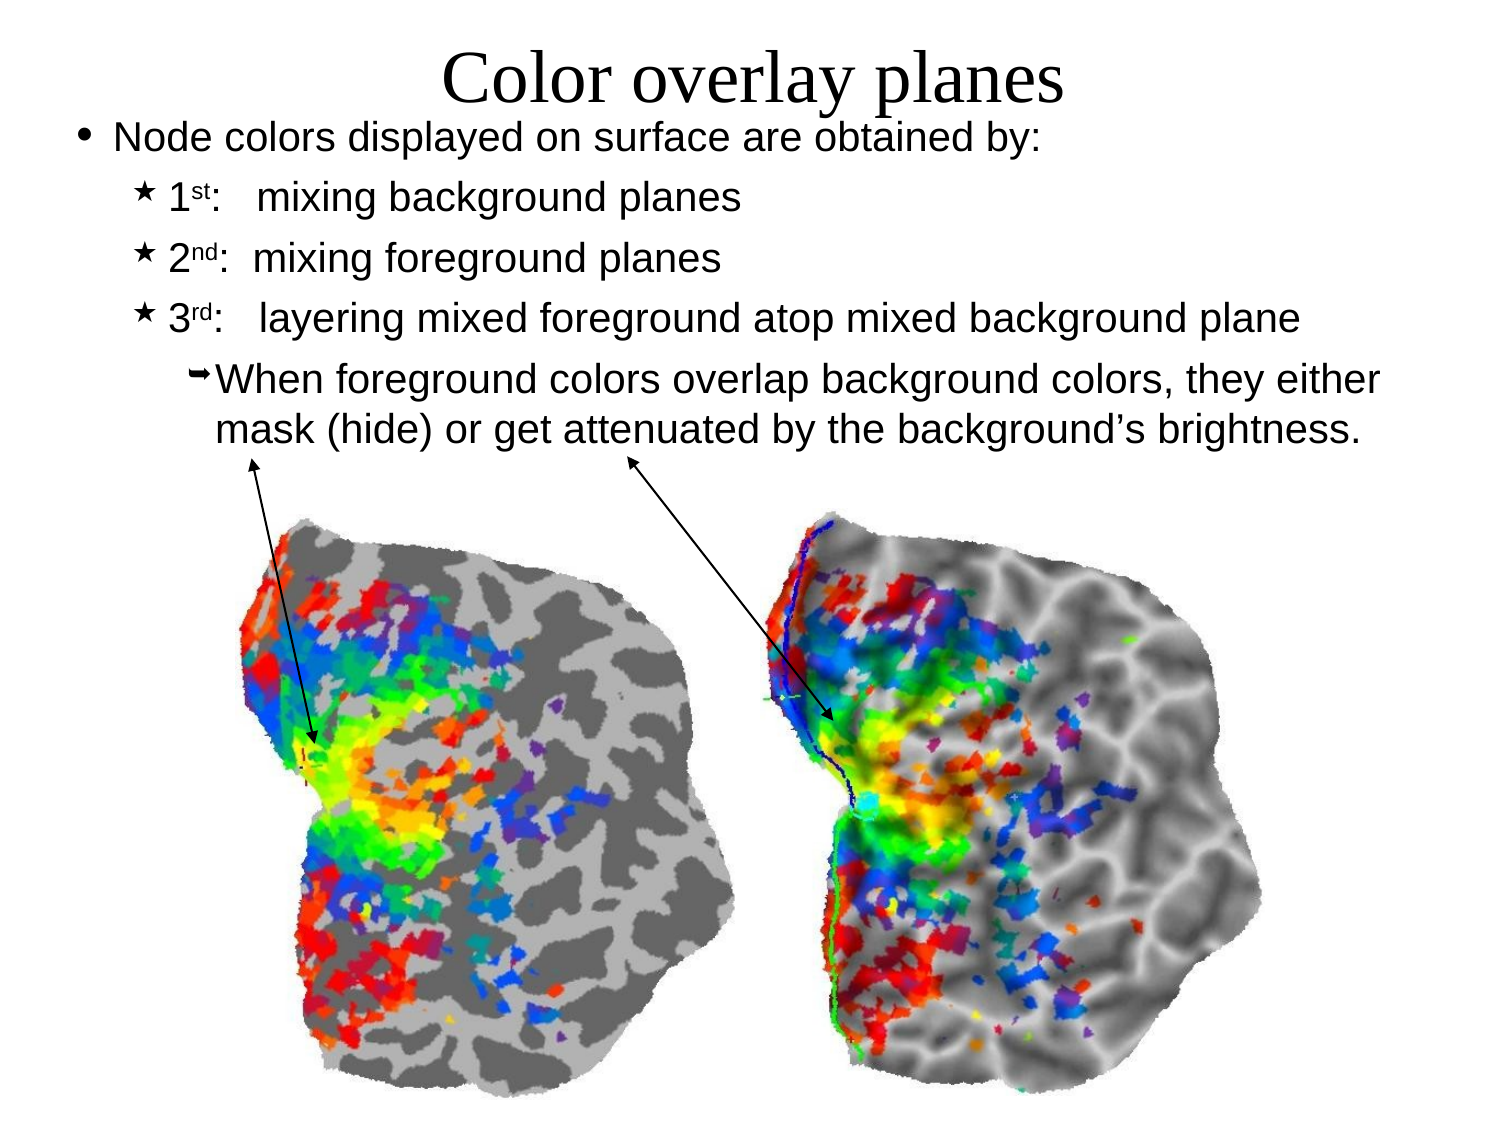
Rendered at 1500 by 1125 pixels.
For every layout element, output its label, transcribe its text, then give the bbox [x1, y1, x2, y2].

picture [760, 508, 1265, 1096]
title Color overlay planes [116, 18, 1392, 110]
picture [675, 514, 738, 595]
list Node colors displayed on surface are obtained by: 1st: mixing background planes 2nd: mixing foreground planes 3rd: layering mixed foreground atop mixed background plane When foreground colors overlap background colors, they either mask (hide) or get attenuated by the background’s brightness. [60, 110, 1417, 513]
picture [235, 514, 738, 1100]
